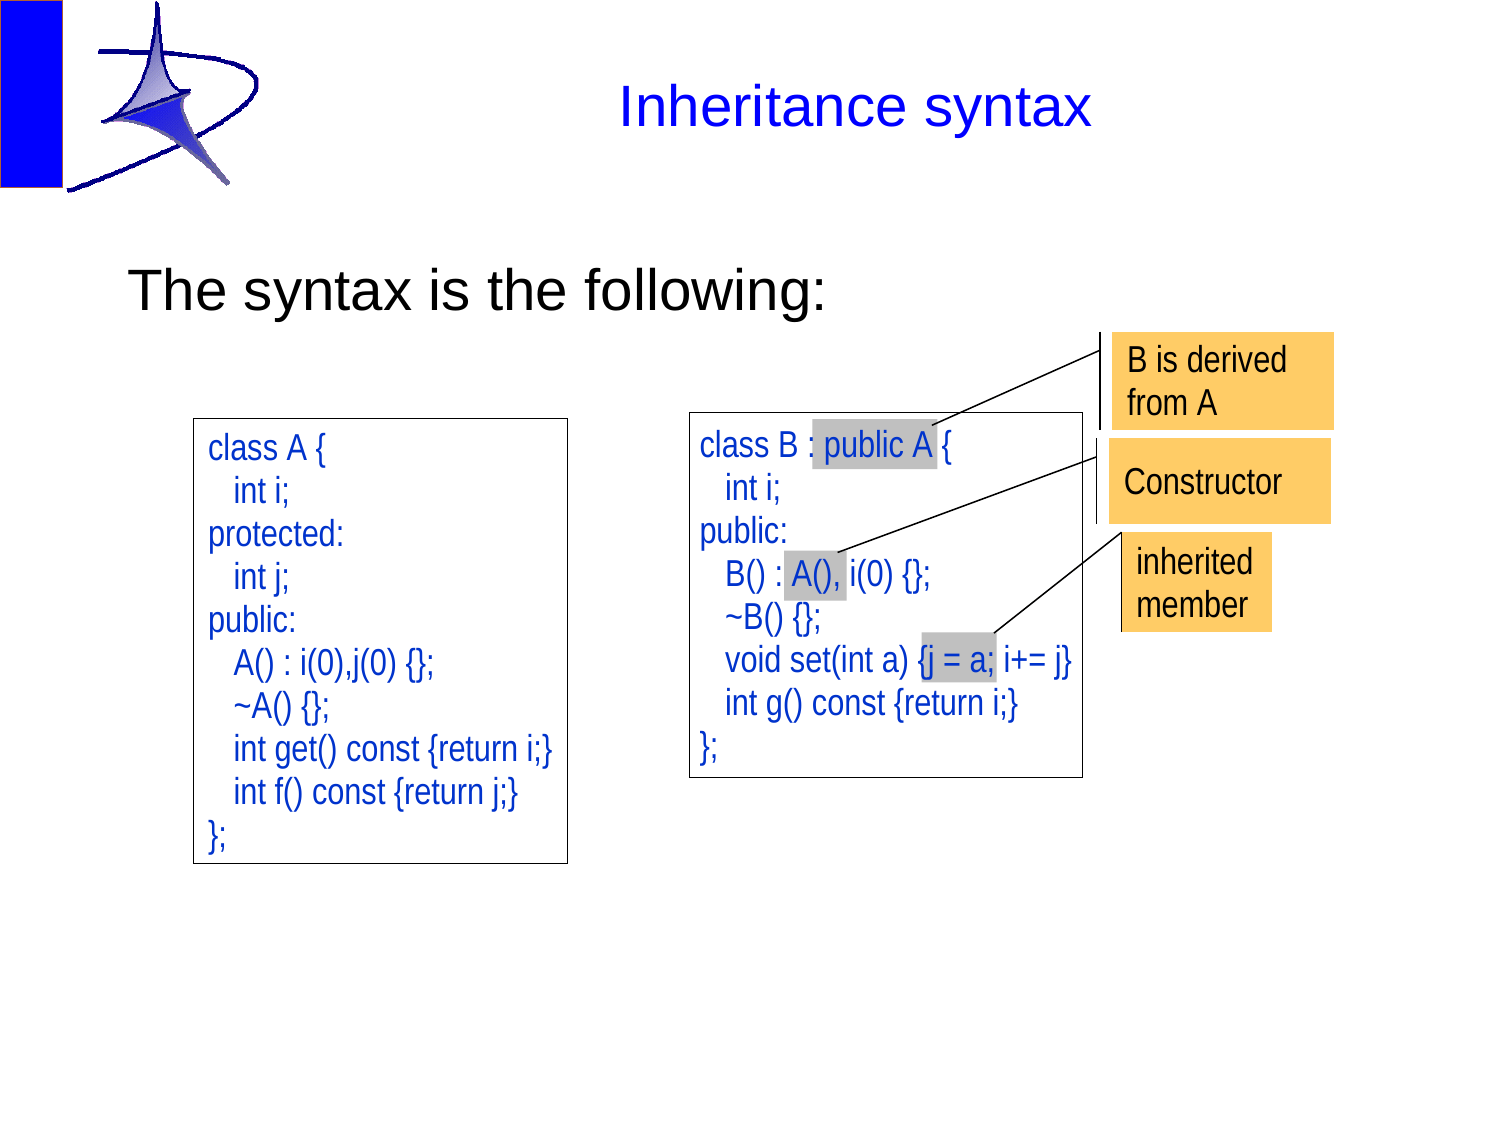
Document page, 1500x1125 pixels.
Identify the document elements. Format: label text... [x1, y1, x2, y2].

title Inheritance syntax [262, 24, 1450, 188]
text_box class A { int i; protected: int j; public: A() : i(0),j(0) {}; ~A() {}; int get() const {return i;} int f() const {return j;} }; [193, 418, 568, 864]
text_box class B : public A { int i; public: B() : A(), i(0) {}; ~B() {}; void set(int a) {j = a; i+= j} int g() const {return i;} }; [689, 412, 1083, 778]
text_box Constructor [1109, 438, 1331, 524]
picture [62, 0, 263, 197]
text_box inherited member [1083, 532, 1272, 633]
list The syntax is the following: [112, 249, 913, 376]
text_box B is derived from A [1112, 332, 1334, 430]
